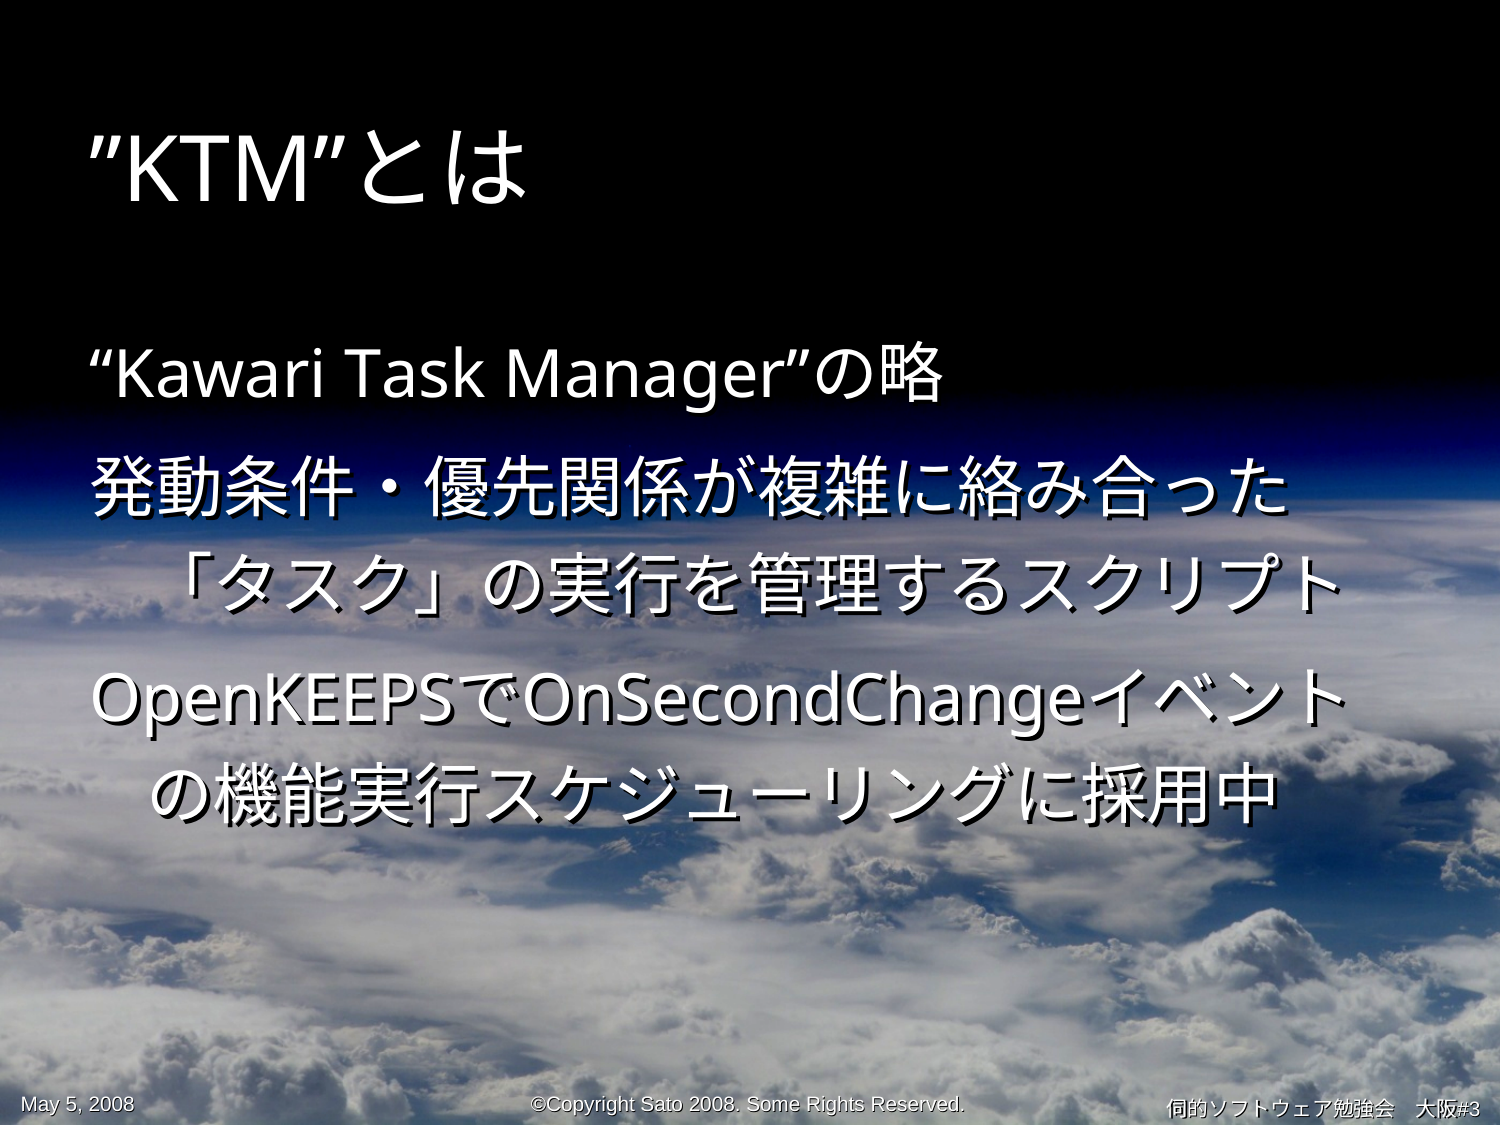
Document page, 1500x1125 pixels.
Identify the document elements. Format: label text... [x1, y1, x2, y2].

title ”KTM”とは [75, 47, 1426, 276]
list “Kawari Task Manager”の略 発動条件・優先関係が複雑に絡み合った「タスク」の実行を管理するスクリプト OpenKEEPSでOnSecondChangeイベントの機能実行スケジューリングに採用中 [75, 312, 1426, 988]
